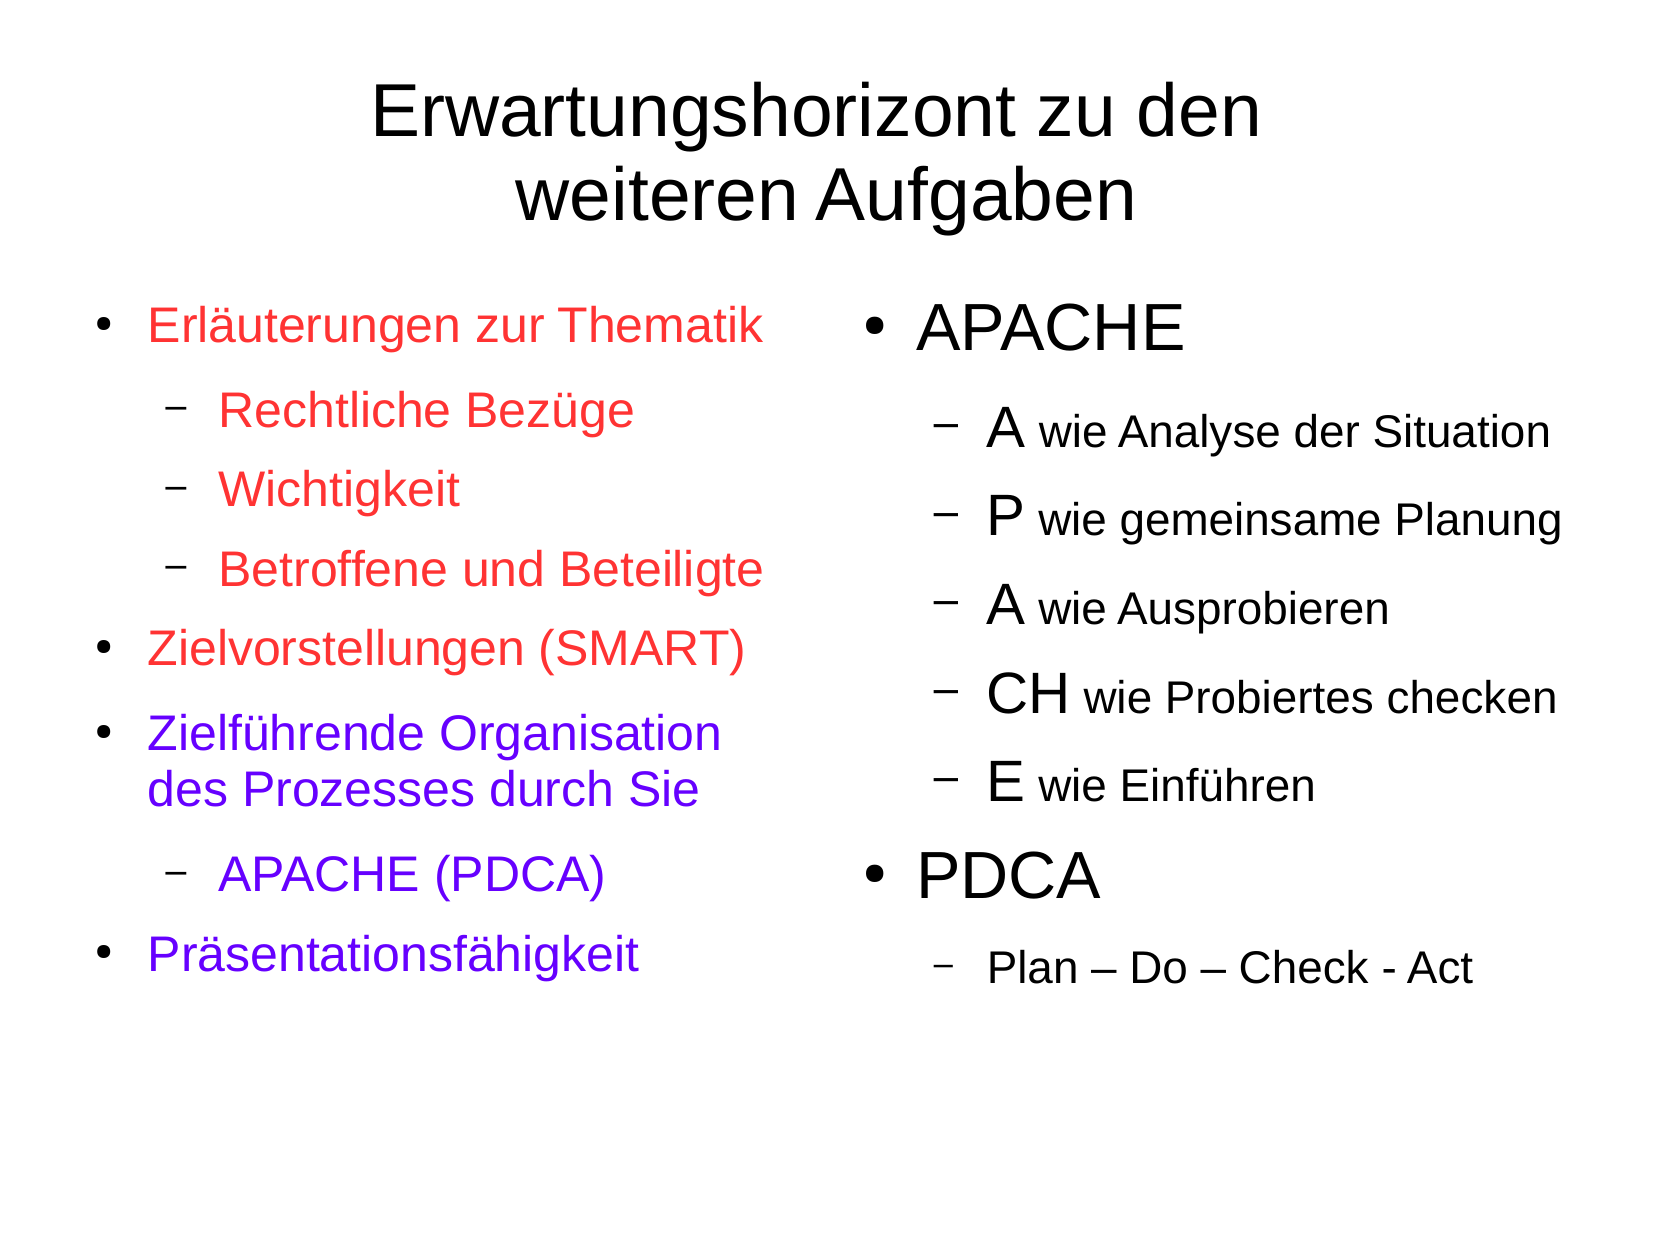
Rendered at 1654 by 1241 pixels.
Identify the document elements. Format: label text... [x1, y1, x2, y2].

title Erwartungshorizont zu den weiteren Aufgaben [82, 49, 1571, 257]
list APACHE A wie Analyse der Situation P wie gemeinsame Planung A wie Ausprobieren CH wie Probiertes checken E wie Einführen PDCA Plan – Do – Check - Act [845, 290, 1572, 1109]
list Erläuterungen zur Thematik Rechtliche Bezüge Wichtigkeit Betroffene und Beteiligte Zielvorstellungen (SMART) Zielführende Organisation des Prozesses durch Sie APACHE (PDCA) Präsentationsfähigkeit [77, 296, 804, 1075]
